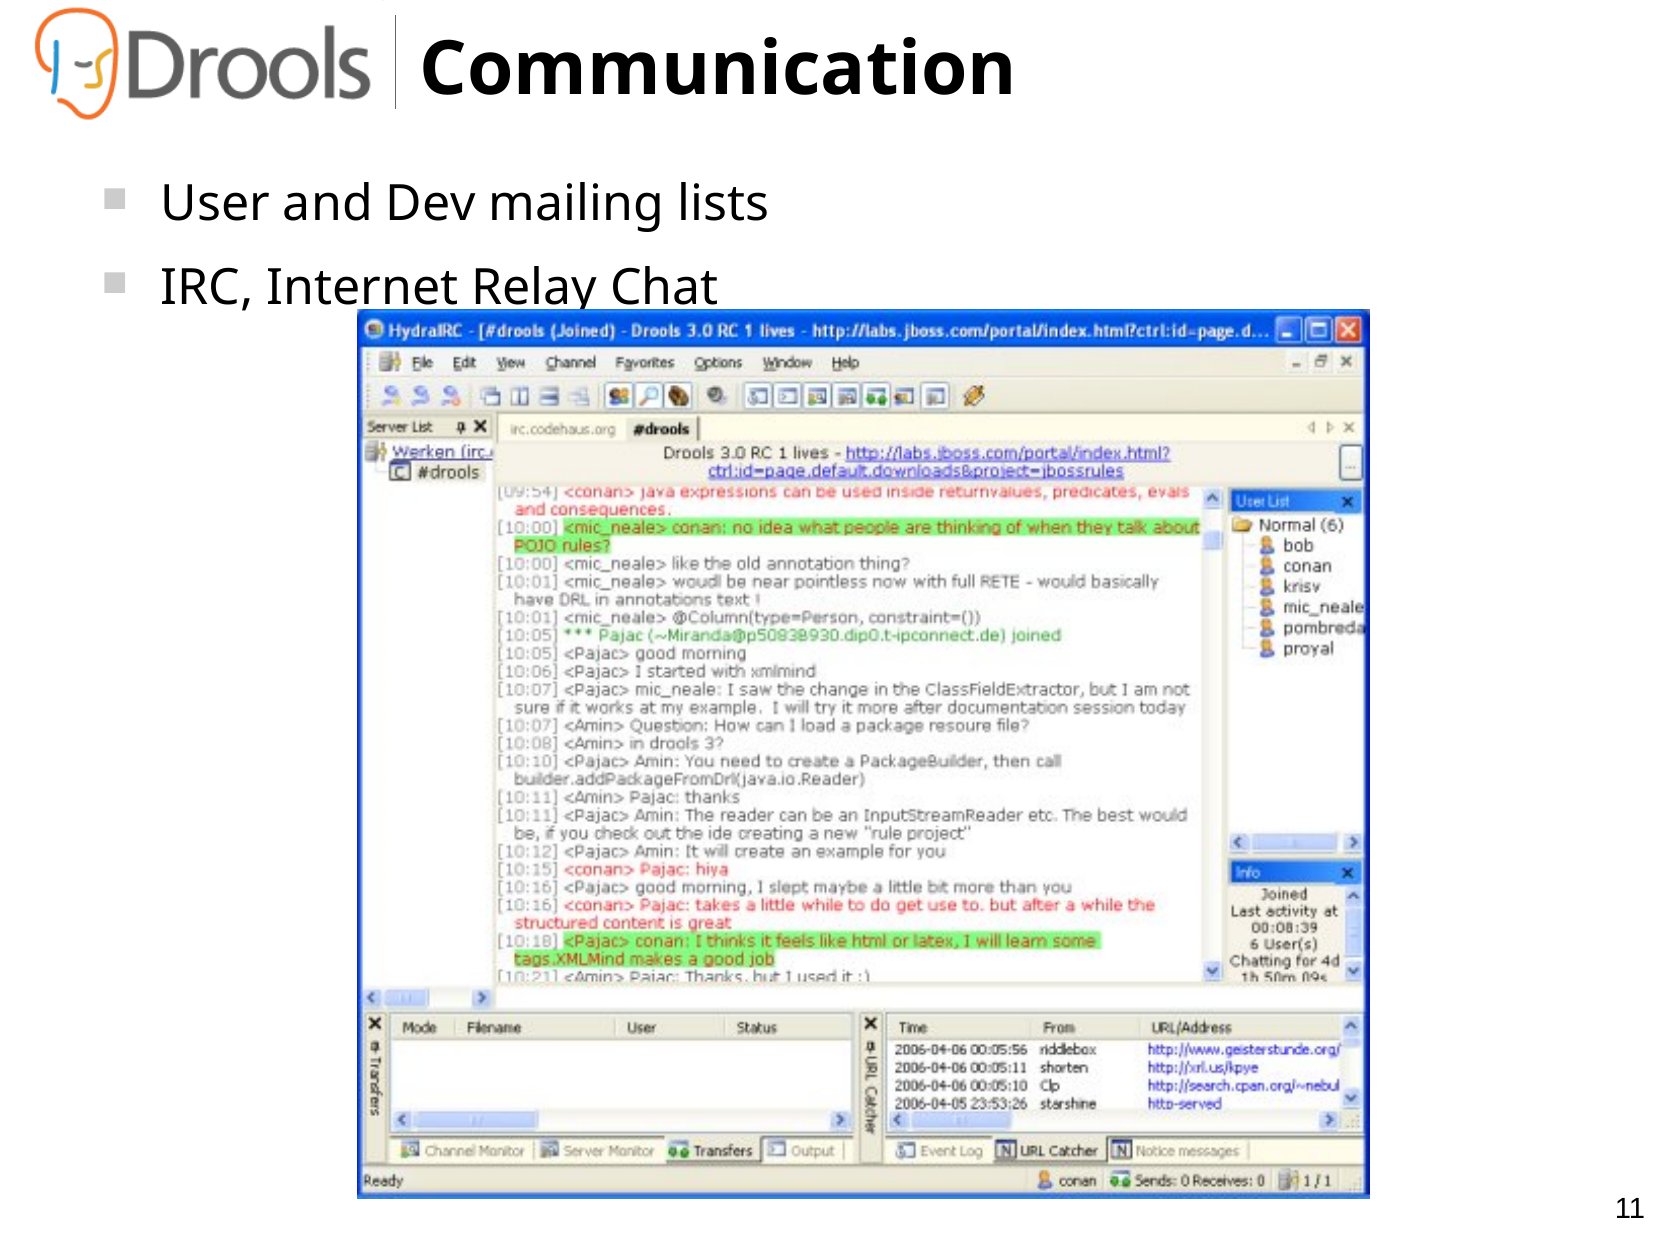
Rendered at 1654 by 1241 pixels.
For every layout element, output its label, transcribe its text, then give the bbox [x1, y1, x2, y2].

picture [357, 309, 1370, 1199]
list User and Dev mailing lists IRC, Internet Relay Chat [104, 166, 1517, 415]
picture [29, 0, 384, 126]
title Communication [419, 12, 1630, 118]
